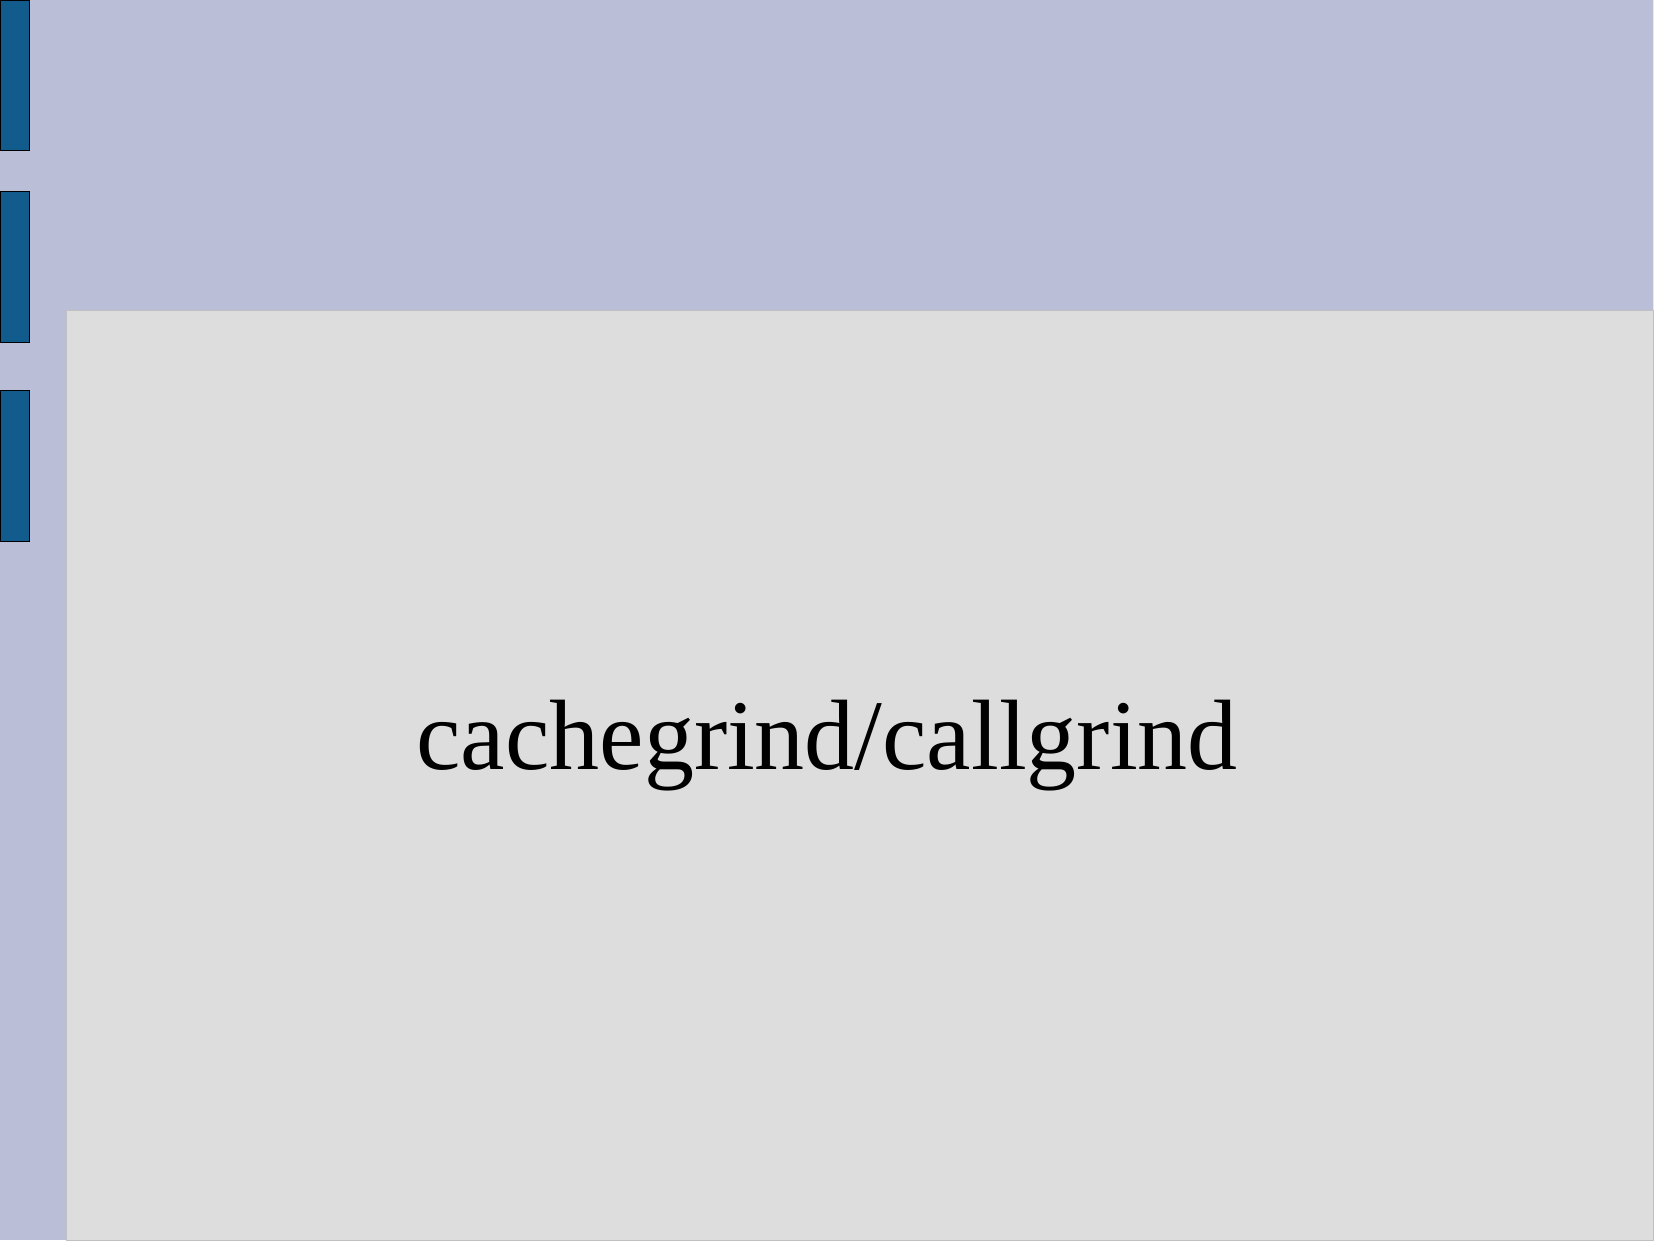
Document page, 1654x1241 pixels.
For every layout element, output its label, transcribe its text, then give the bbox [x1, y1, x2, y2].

subtitle cachegrind/callgrind [121, 344, 1534, 1127]
